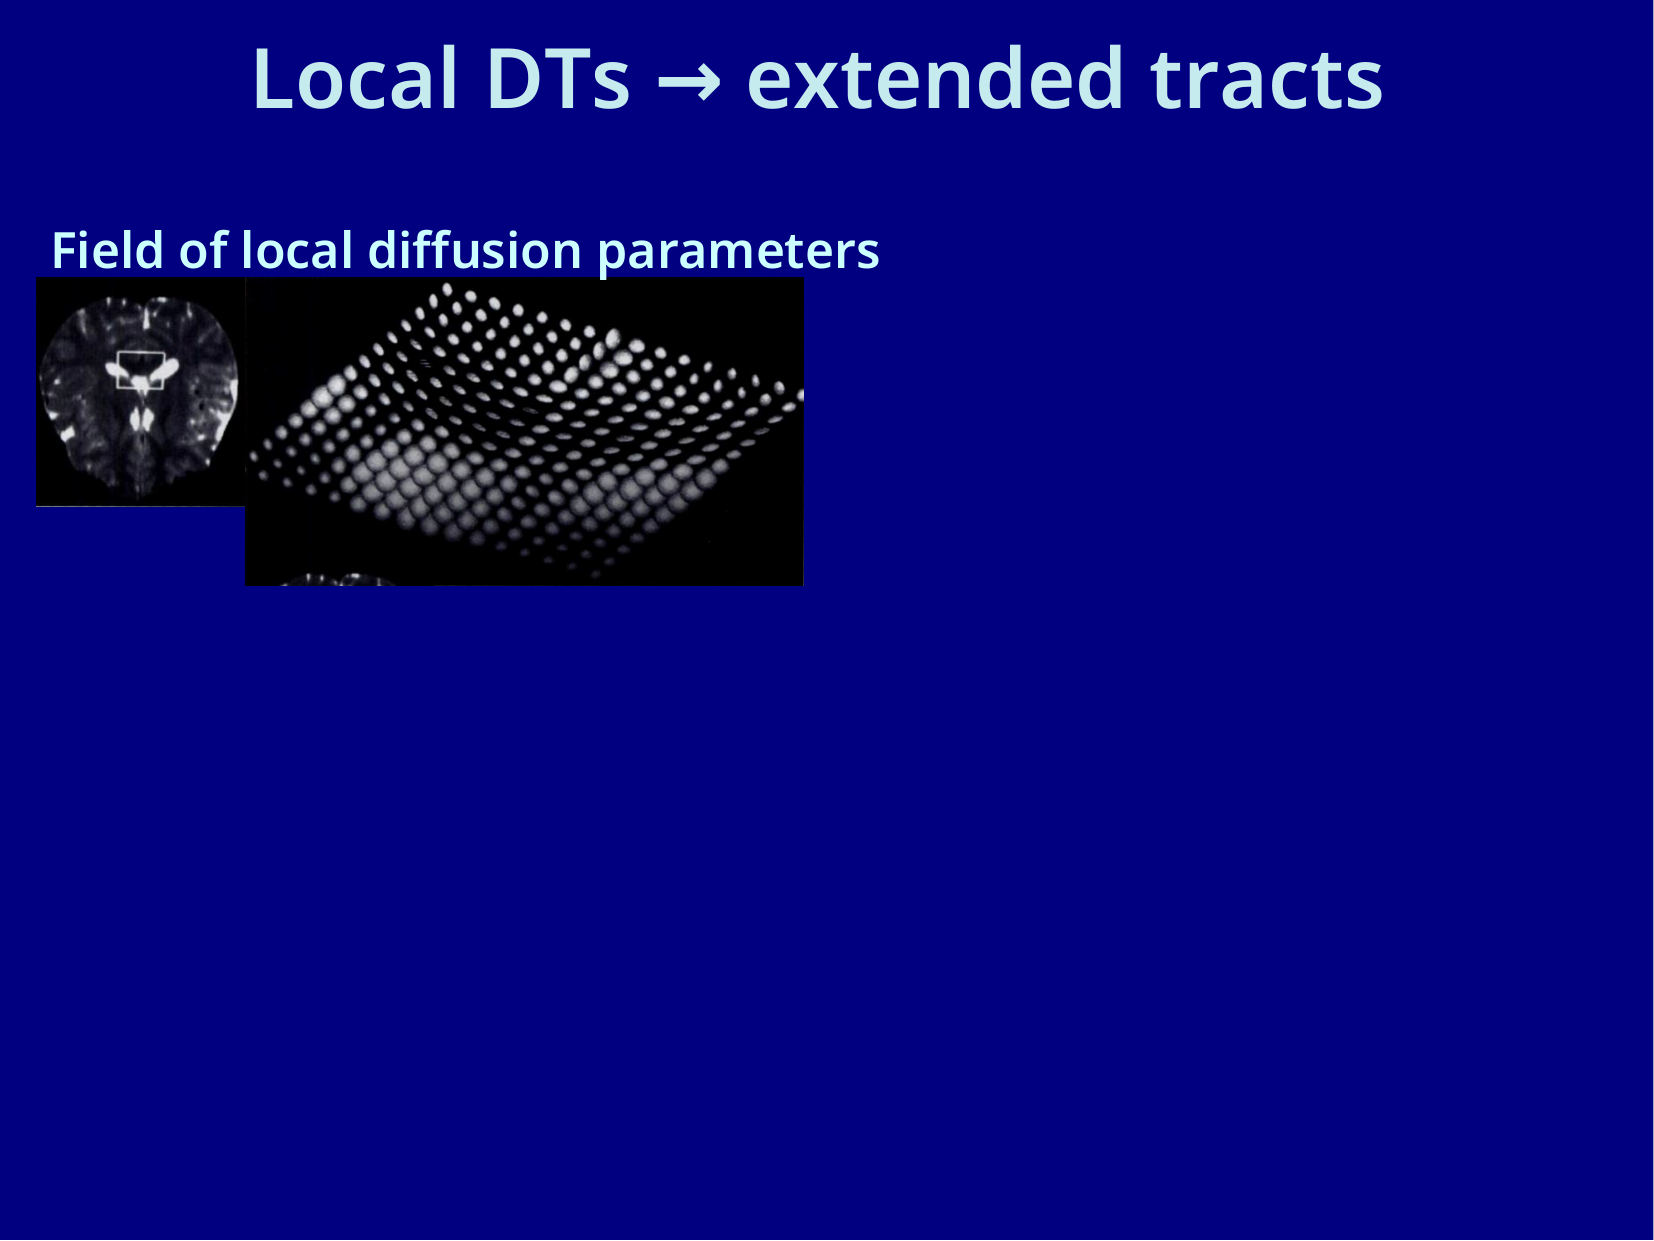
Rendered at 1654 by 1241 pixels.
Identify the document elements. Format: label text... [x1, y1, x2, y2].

title Local DTs → extended tracts [0, 12, 1636, 139]
picture [36, 290, 804, 586]
text_box Field of local diffusion parameters [35, 207, 1045, 290]
